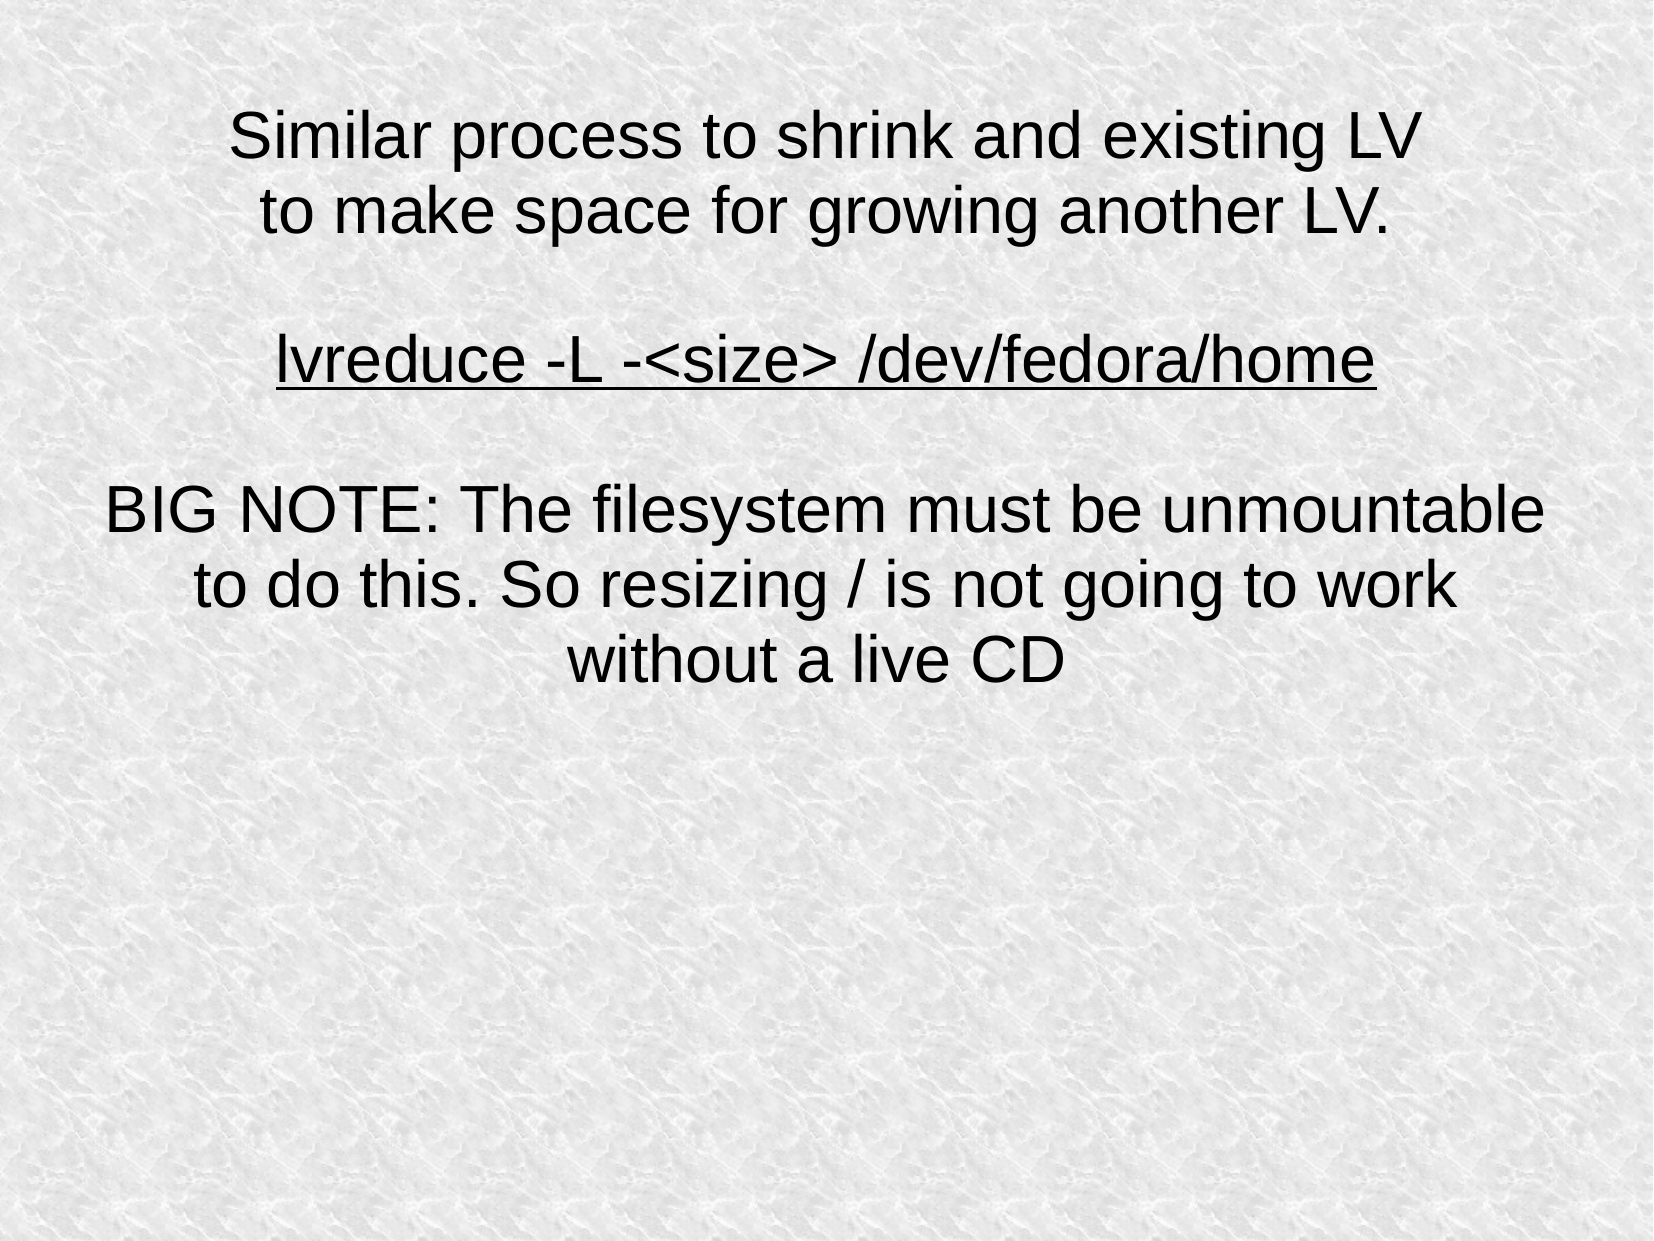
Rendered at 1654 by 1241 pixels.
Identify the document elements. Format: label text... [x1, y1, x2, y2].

subtitle Similar process to shrink and existing LV to make space for growing another LV. lvreduce -L -<size> /dev/fedora/home BIG NOTE: The filesystem must be unmountable to do this. So resizing / is not going to work without a live CD [82, 37, 1571, 758]
picture [0, 0, 1654, 1241]
